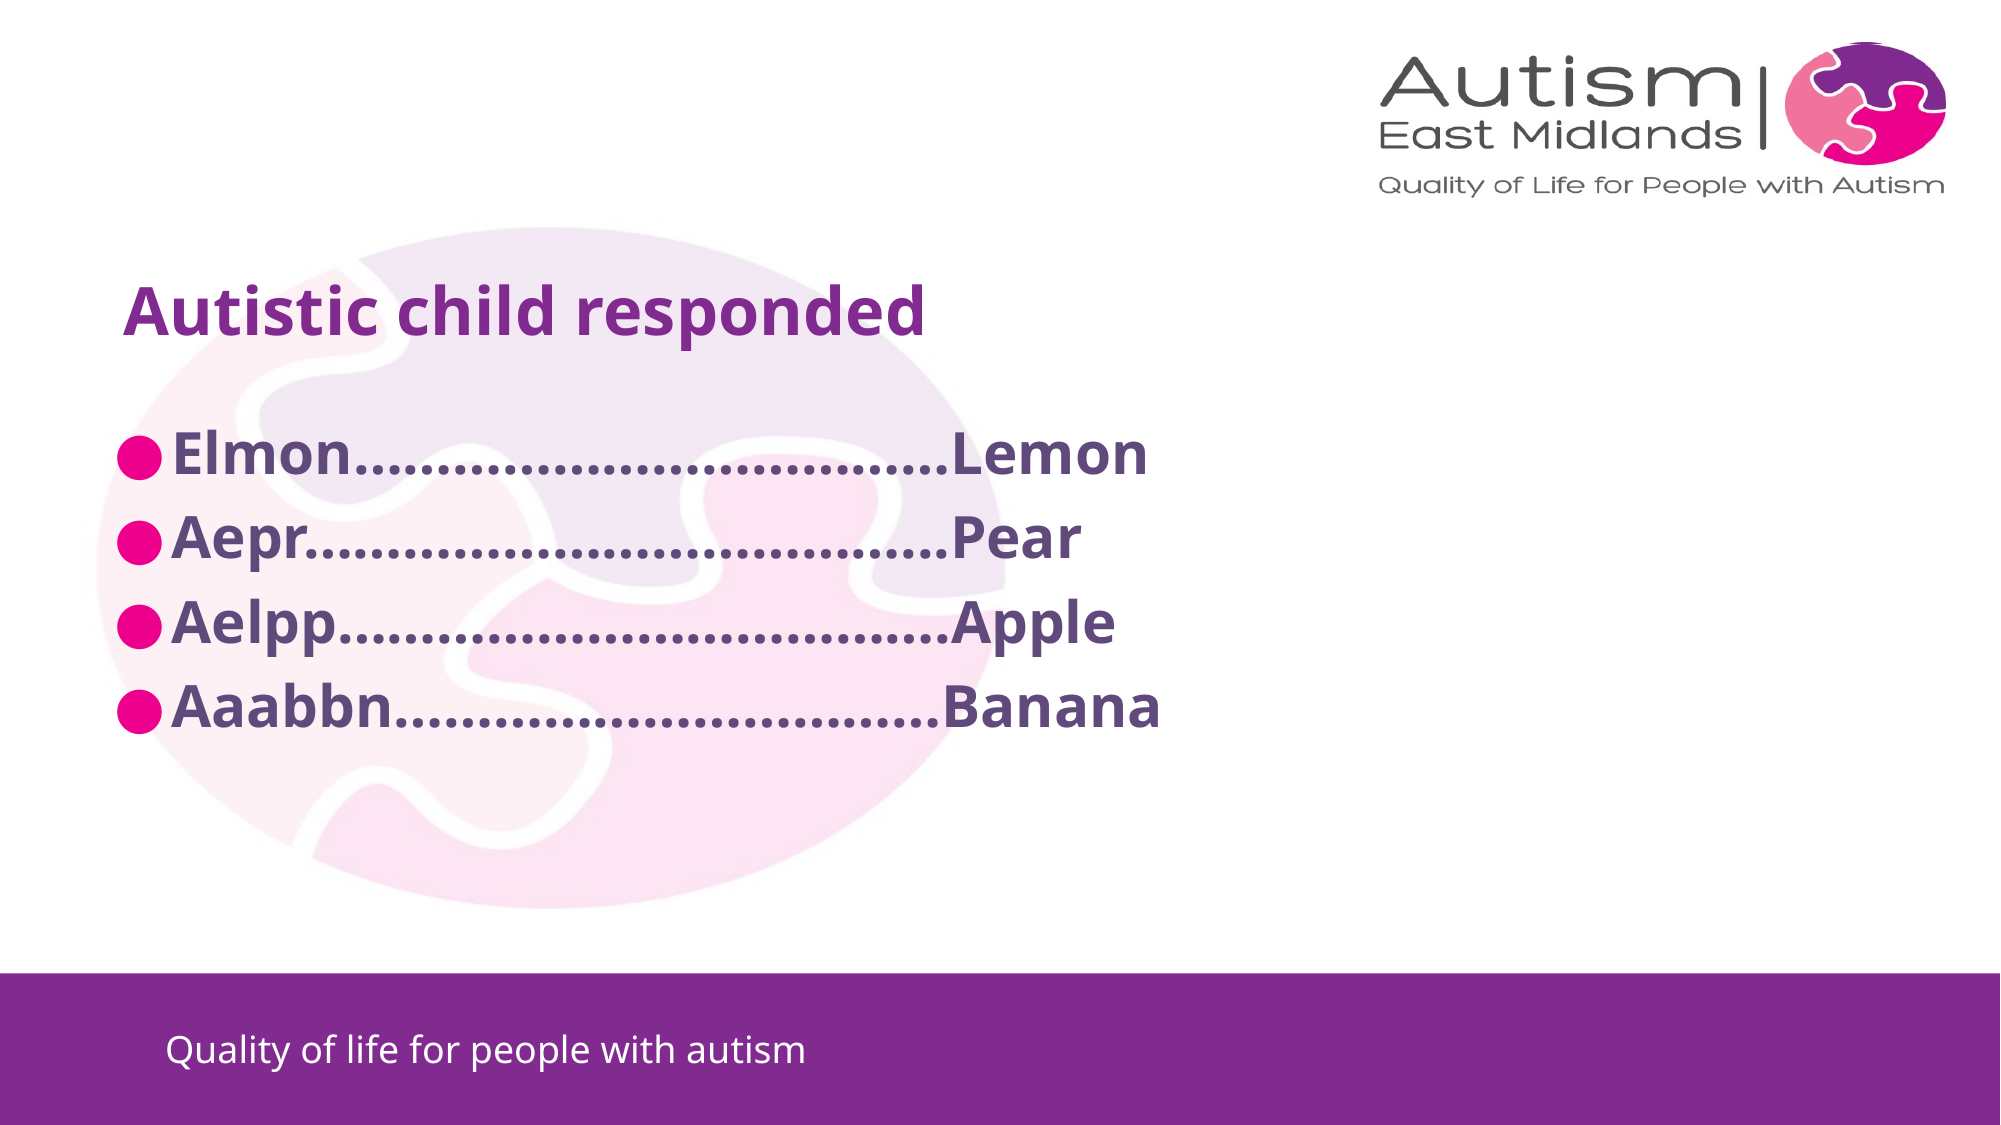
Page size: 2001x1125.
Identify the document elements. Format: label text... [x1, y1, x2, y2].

list Elmon………………………………Lemon Aepr………………………………...Pear Aelpp……………………………….Apple Aaabbn……………………………Banana [99, 408, 1900, 941]
title Autistic child responded [109, 215, 1910, 403]
